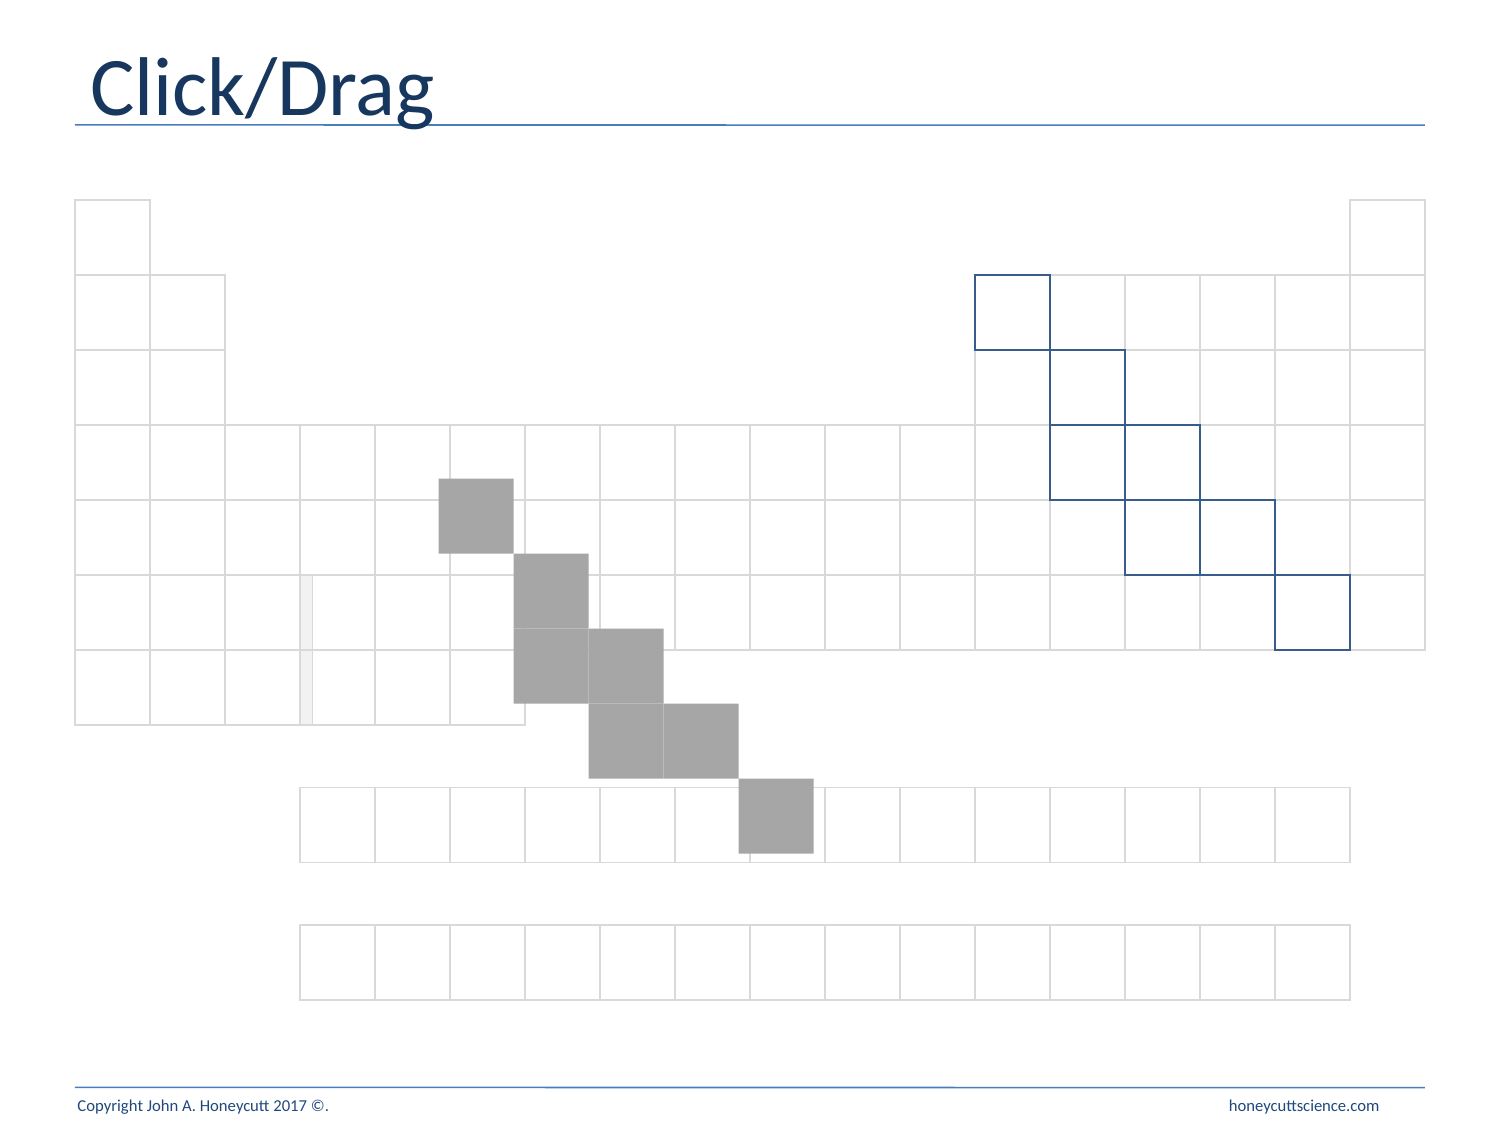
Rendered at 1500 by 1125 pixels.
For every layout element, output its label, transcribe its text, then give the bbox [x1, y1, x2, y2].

title Click/Drag [75, 45, 1425, 121]
text_box [438, 478, 814, 854]
